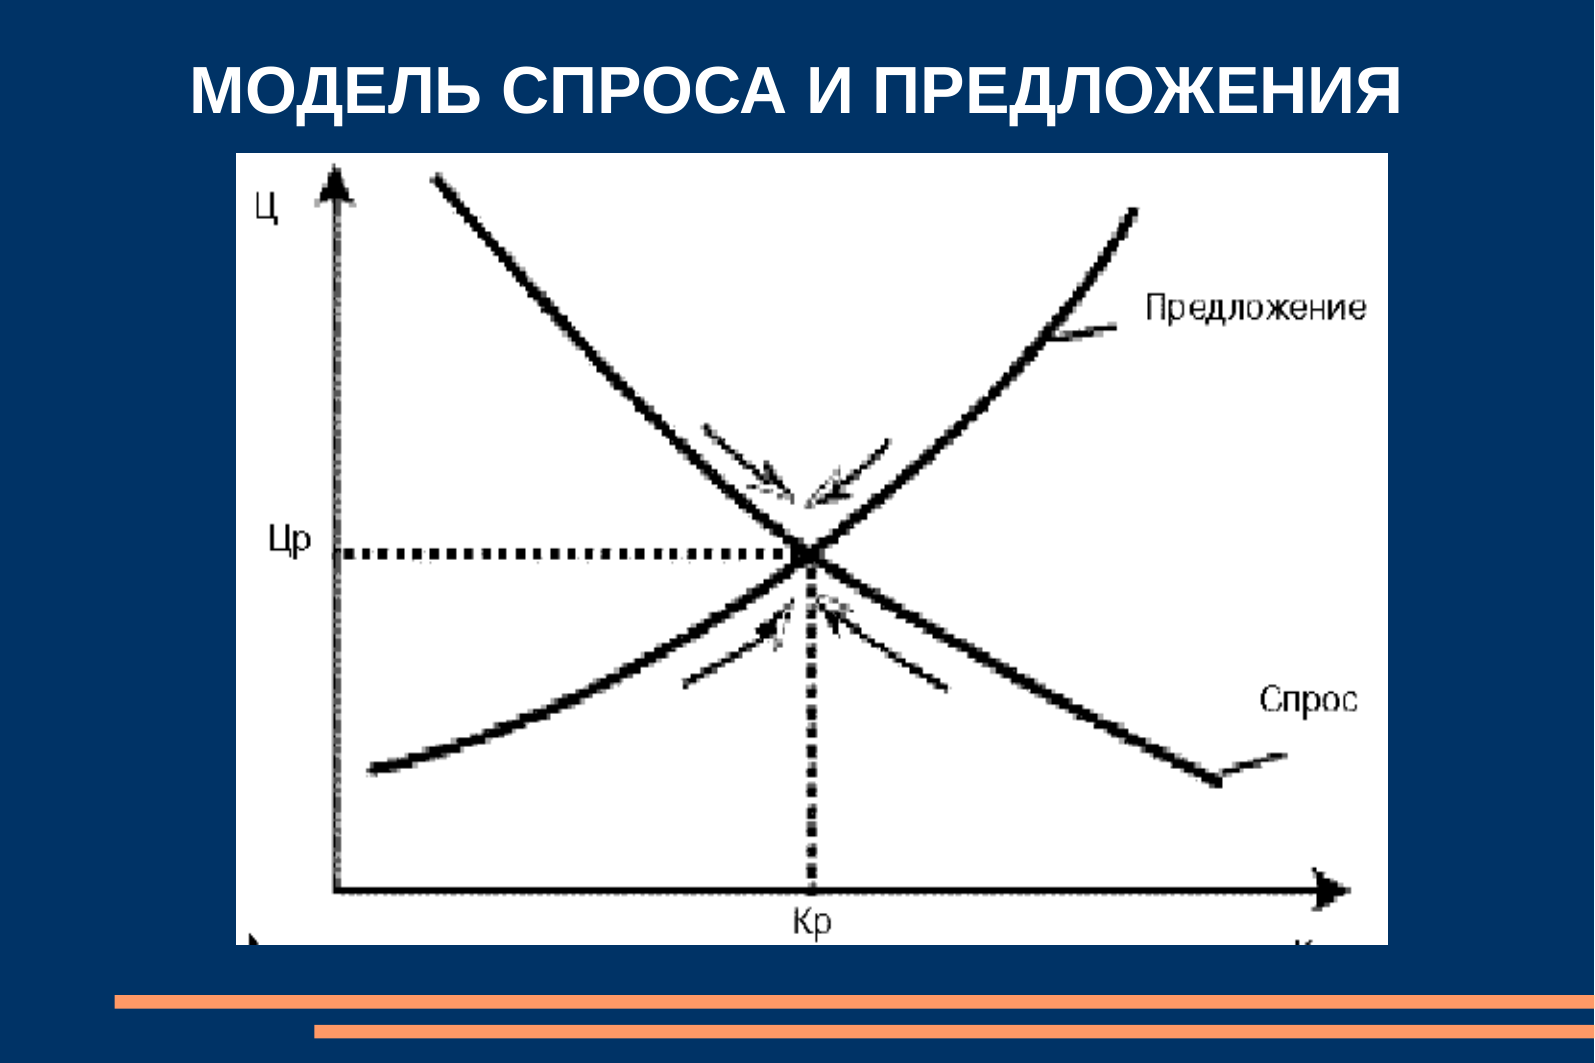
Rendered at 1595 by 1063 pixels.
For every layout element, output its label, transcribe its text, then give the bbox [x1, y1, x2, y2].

text_box МОДЕЛЬ СПРОСА И ПРЕДЛОЖЕНИЯ [29, 45, 1565, 325]
picture [236, 153, 1388, 945]
